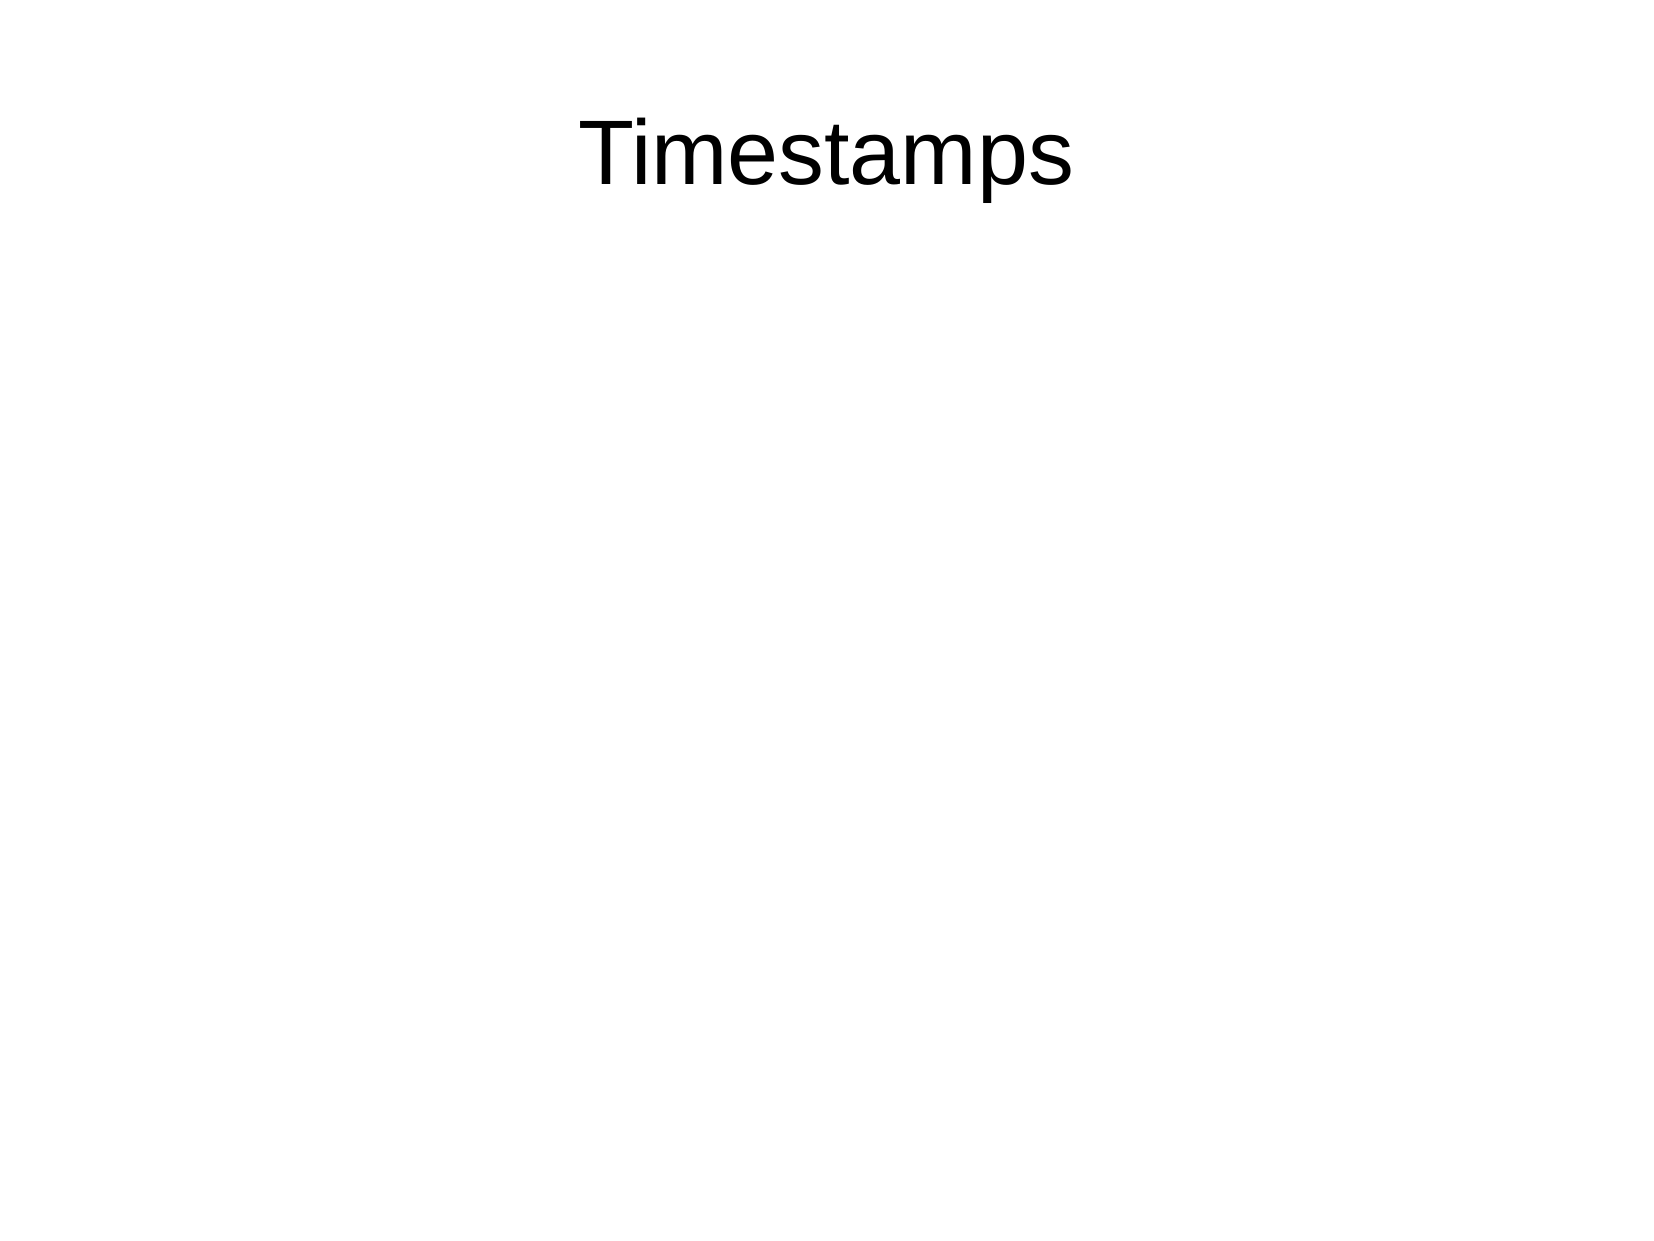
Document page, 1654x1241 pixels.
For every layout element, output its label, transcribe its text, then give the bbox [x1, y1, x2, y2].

title Timestamps [82, 49, 1571, 257]
